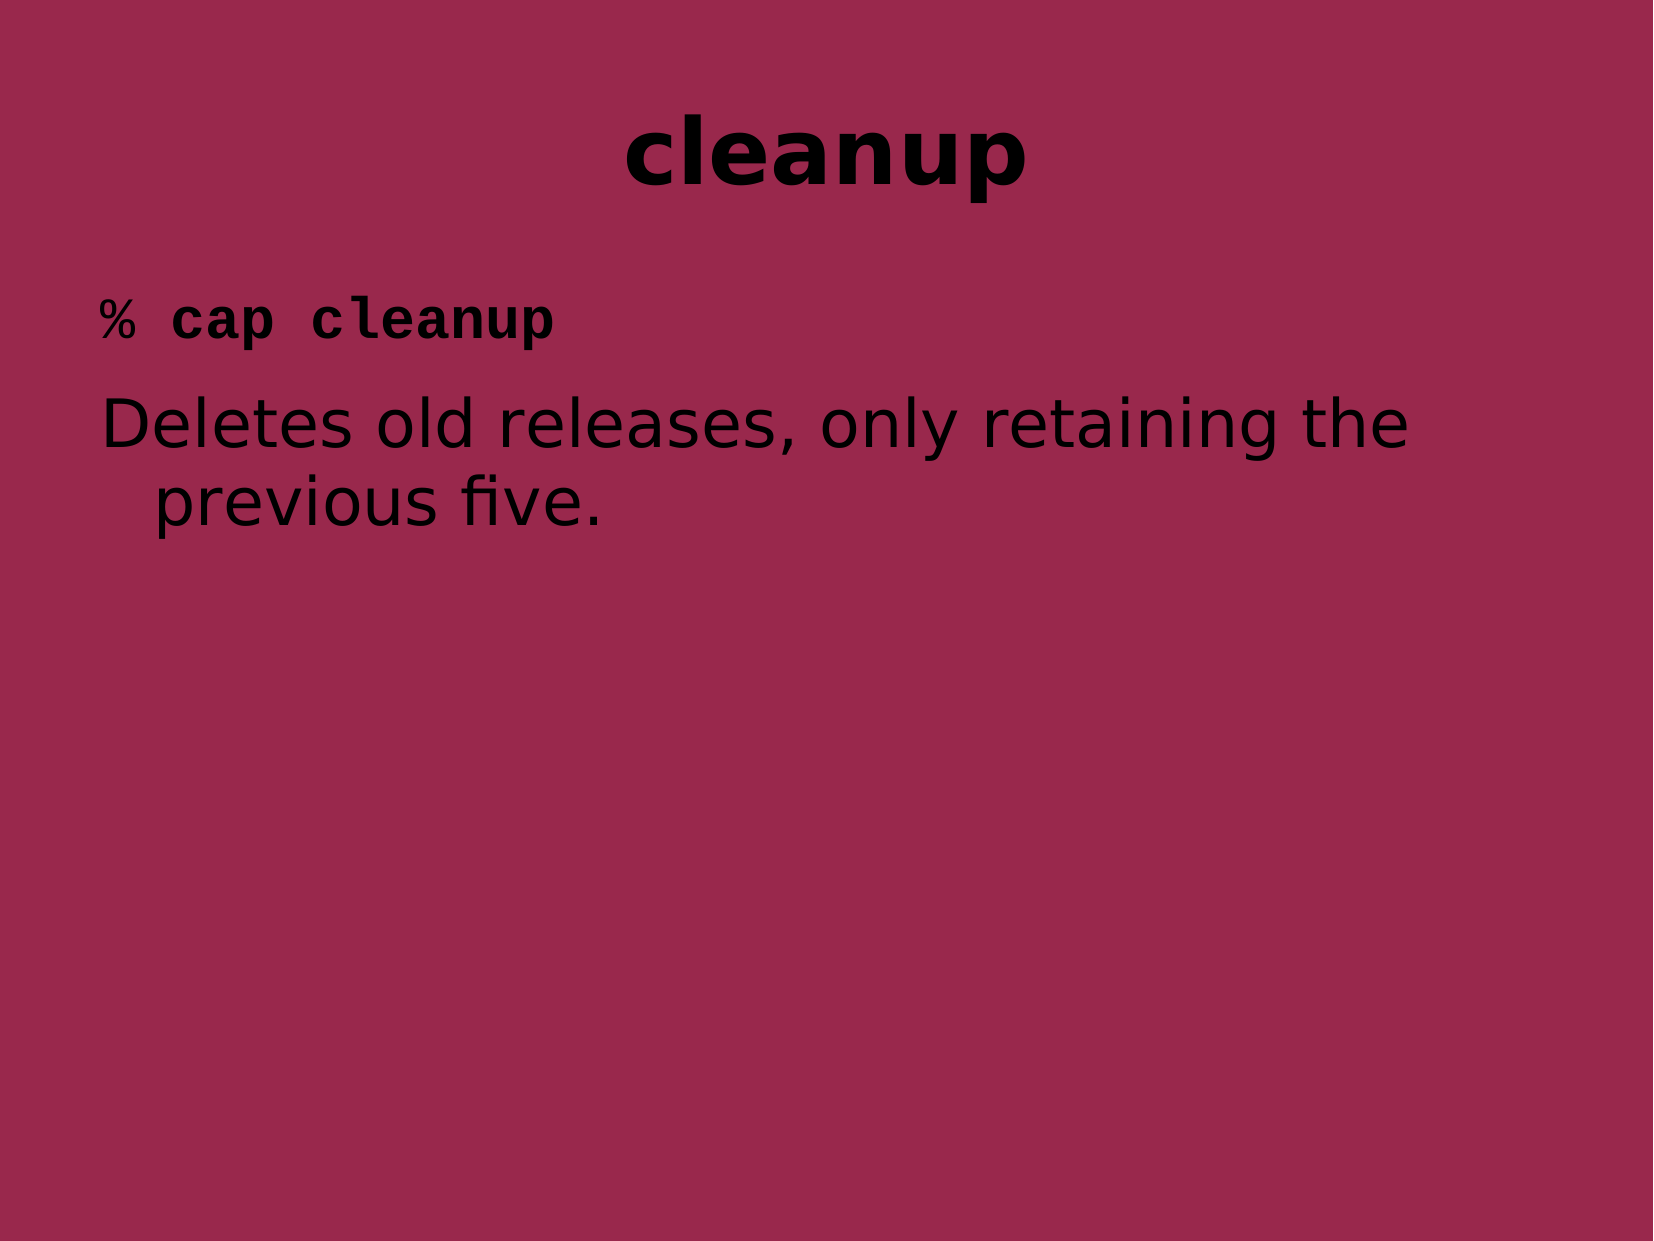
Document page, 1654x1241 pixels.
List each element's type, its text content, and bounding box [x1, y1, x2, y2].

list % cap cleanup Deletes old releases, only retaining the previous five. [82, 290, 1571, 1095]
title cleanup [82, 56, 1571, 250]
